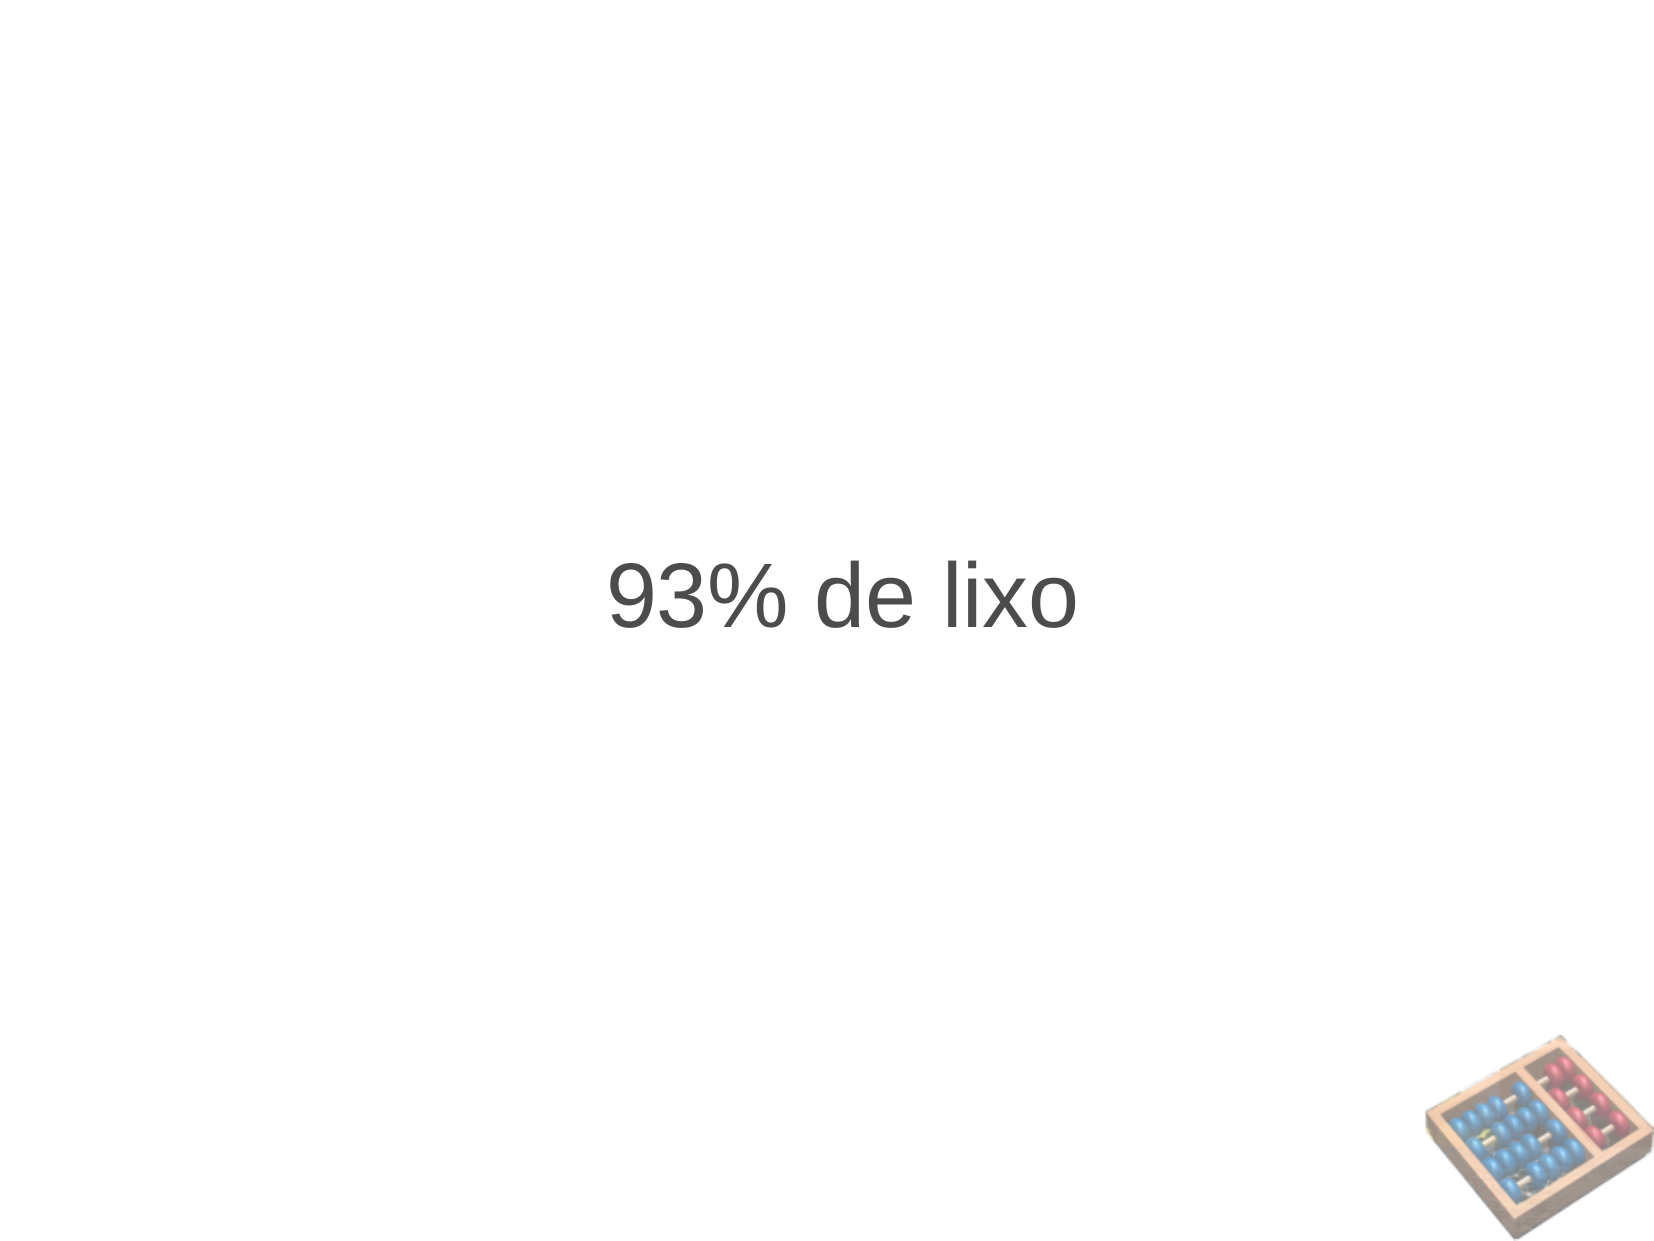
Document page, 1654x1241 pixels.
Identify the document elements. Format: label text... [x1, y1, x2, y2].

title 93% de lixo [80, 499, 1607, 692]
